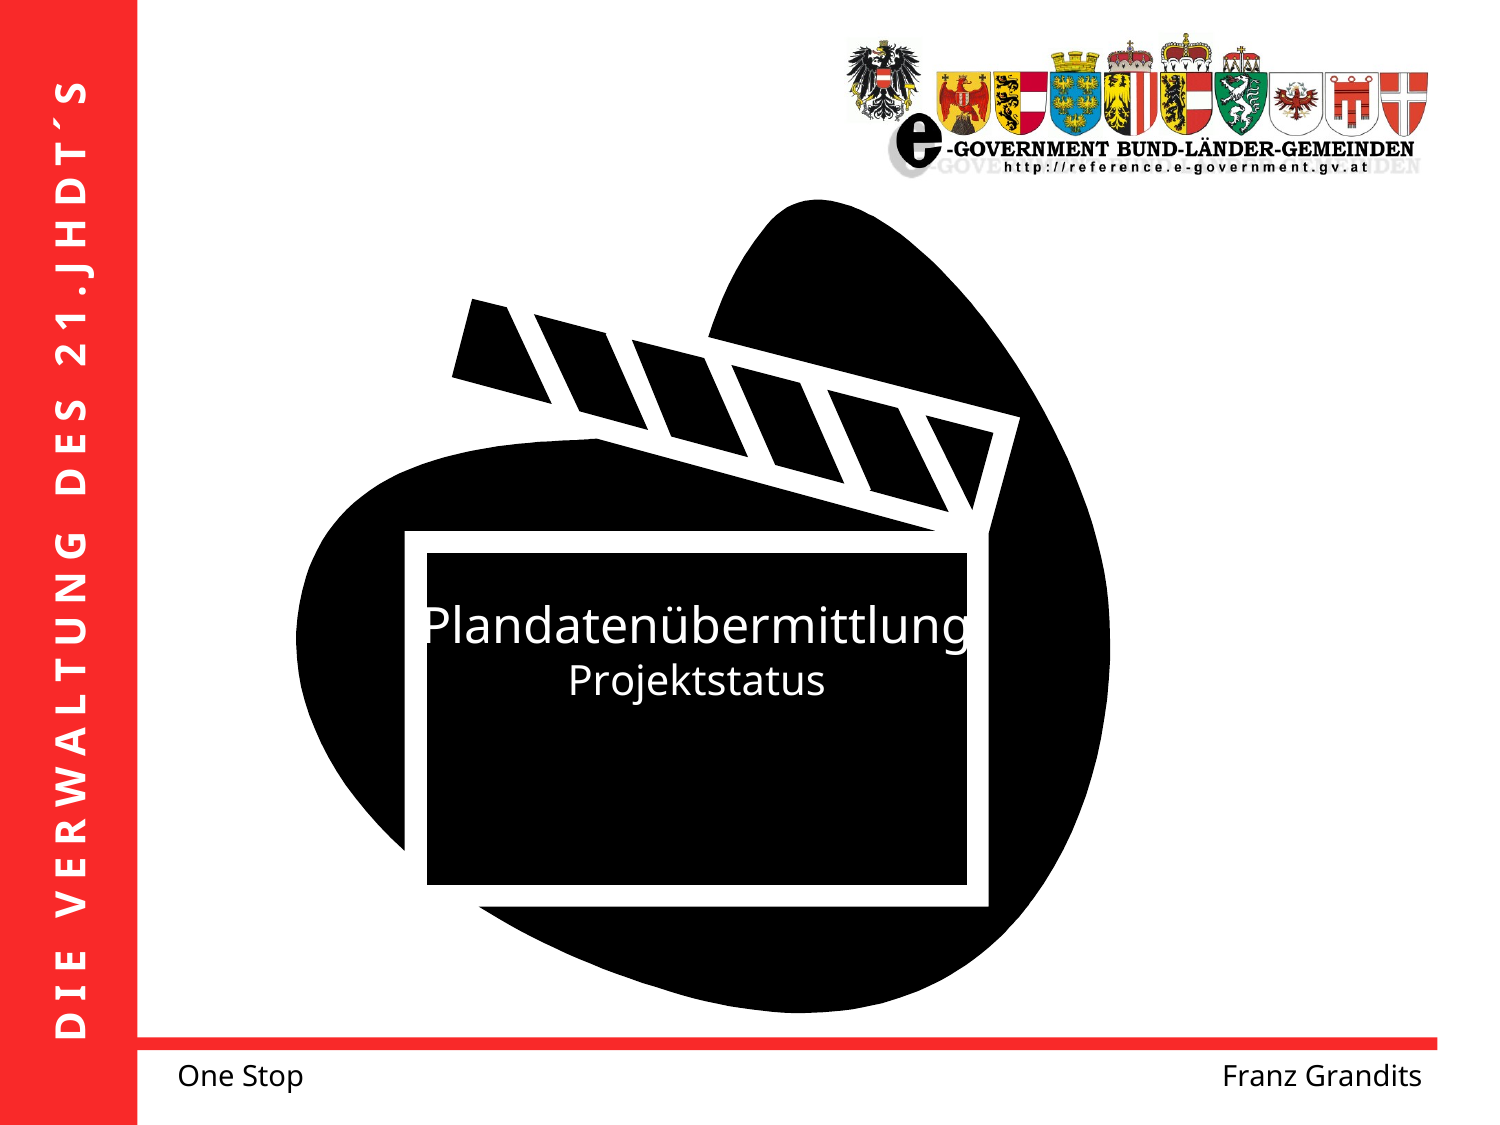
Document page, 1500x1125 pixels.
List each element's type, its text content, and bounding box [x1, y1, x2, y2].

text_box Franz Grandits [1187, 1050, 1438, 1125]
text_box Plandatenübermittlung Projektstatus [383, 586, 1010, 712]
picture [844, 30, 1429, 181]
text_box One Stop [162, 1050, 680, 1125]
picture [292, 199, 1117, 1017]
